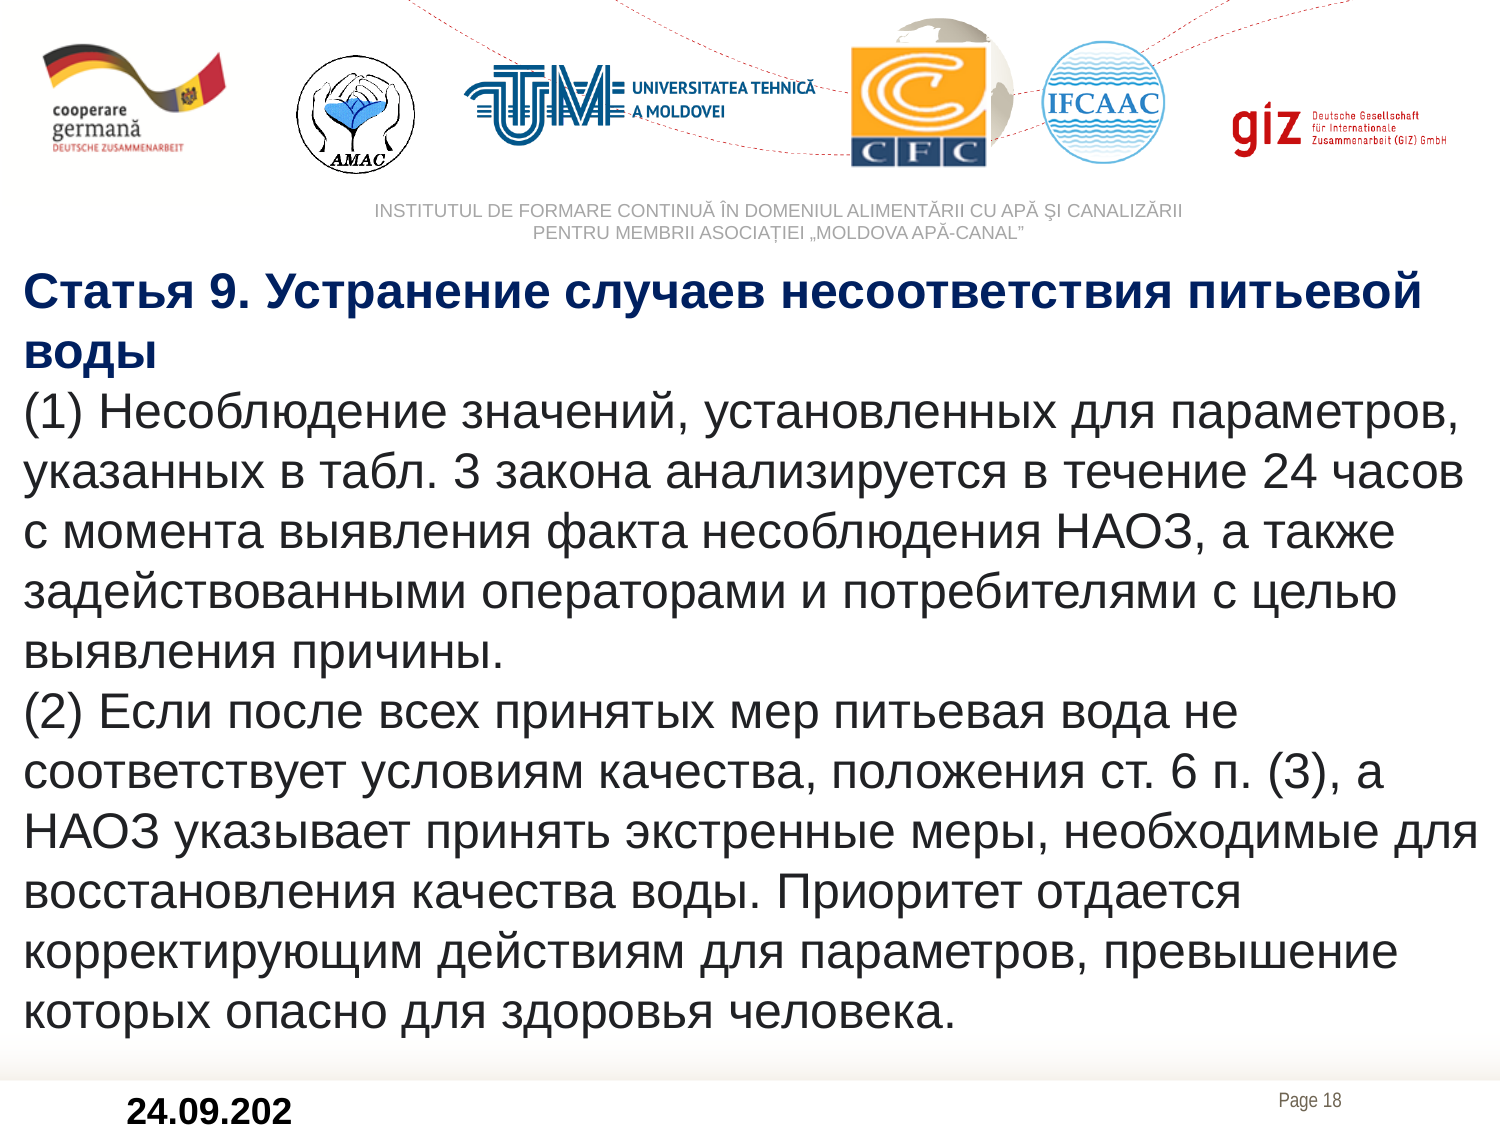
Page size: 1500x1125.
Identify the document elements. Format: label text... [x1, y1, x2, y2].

picture [531, 1008, 543, 1025]
picture [130, 1008, 143, 1025]
title Статья 9. Устранение случаев несоответствия питьевой воды (1) Несоблюдение значений, установленных для параметров, указанных в табл. 3 закона анализируется в течение 24 часов с момента выявления факта несоблюдения НАОЗ, а также задействованными операторами и потребителями с целью выявления причины. (2) Если после всех принятых мер питьевая вода не соответствует условиям качества, положения ст. 6 п. (3), а НАОЗ указывает принять экстренные меры, необходимые для восстановления качества воды. Приоритет отдается корректирующим действиям для параметров, превышение которых опасно для здоровья человека. [8, 251, 1500, 1008]
picture [846, 1016, 858, 1025]
text_box INSTITUTUL DE FORMARE CONTINUĂ ÎN DOMENIUL ALIMENTĂRII CU APĂ ŞI CANALIZĂRII PENTRU MEMBRII ASOCIAȚIEI „MOLDOVA APĂ-CANAL” [190, 170, 1366, 251]
picture [367, 1008, 381, 1025]
picture [340, 1008, 352, 1013]
picture [0, 0, 1500, 206]
picture [158, 1016, 169, 1025]
picture [52, 1008, 66, 1025]
picture [588, 1008, 601, 1025]
picture [0, 959, 1500, 1081]
picture [846, 1008, 857, 1013]
picture [467, 1008, 479, 1014]
picture [761, 1008, 775, 1012]
picture [922, 1015, 934, 1025]
picture [101, 1008, 115, 1025]
picture [643, 1016, 655, 1025]
picture [871, 1008, 885, 1012]
picture [643, 1008, 654, 1013]
slide_number 15.07.2021 [111, 1079, 324, 1120]
picture [669, 1016, 680, 1025]
picture [817, 1008, 831, 1025]
picture [409, 1008, 421, 1025]
picture [614, 1008, 628, 1025]
picture [559, 1008, 573, 1025]
picture [232, 1008, 246, 1025]
picture [694, 1008, 706, 1014]
picture [286, 1015, 298, 1025]
picture [735, 1008, 746, 1015]
